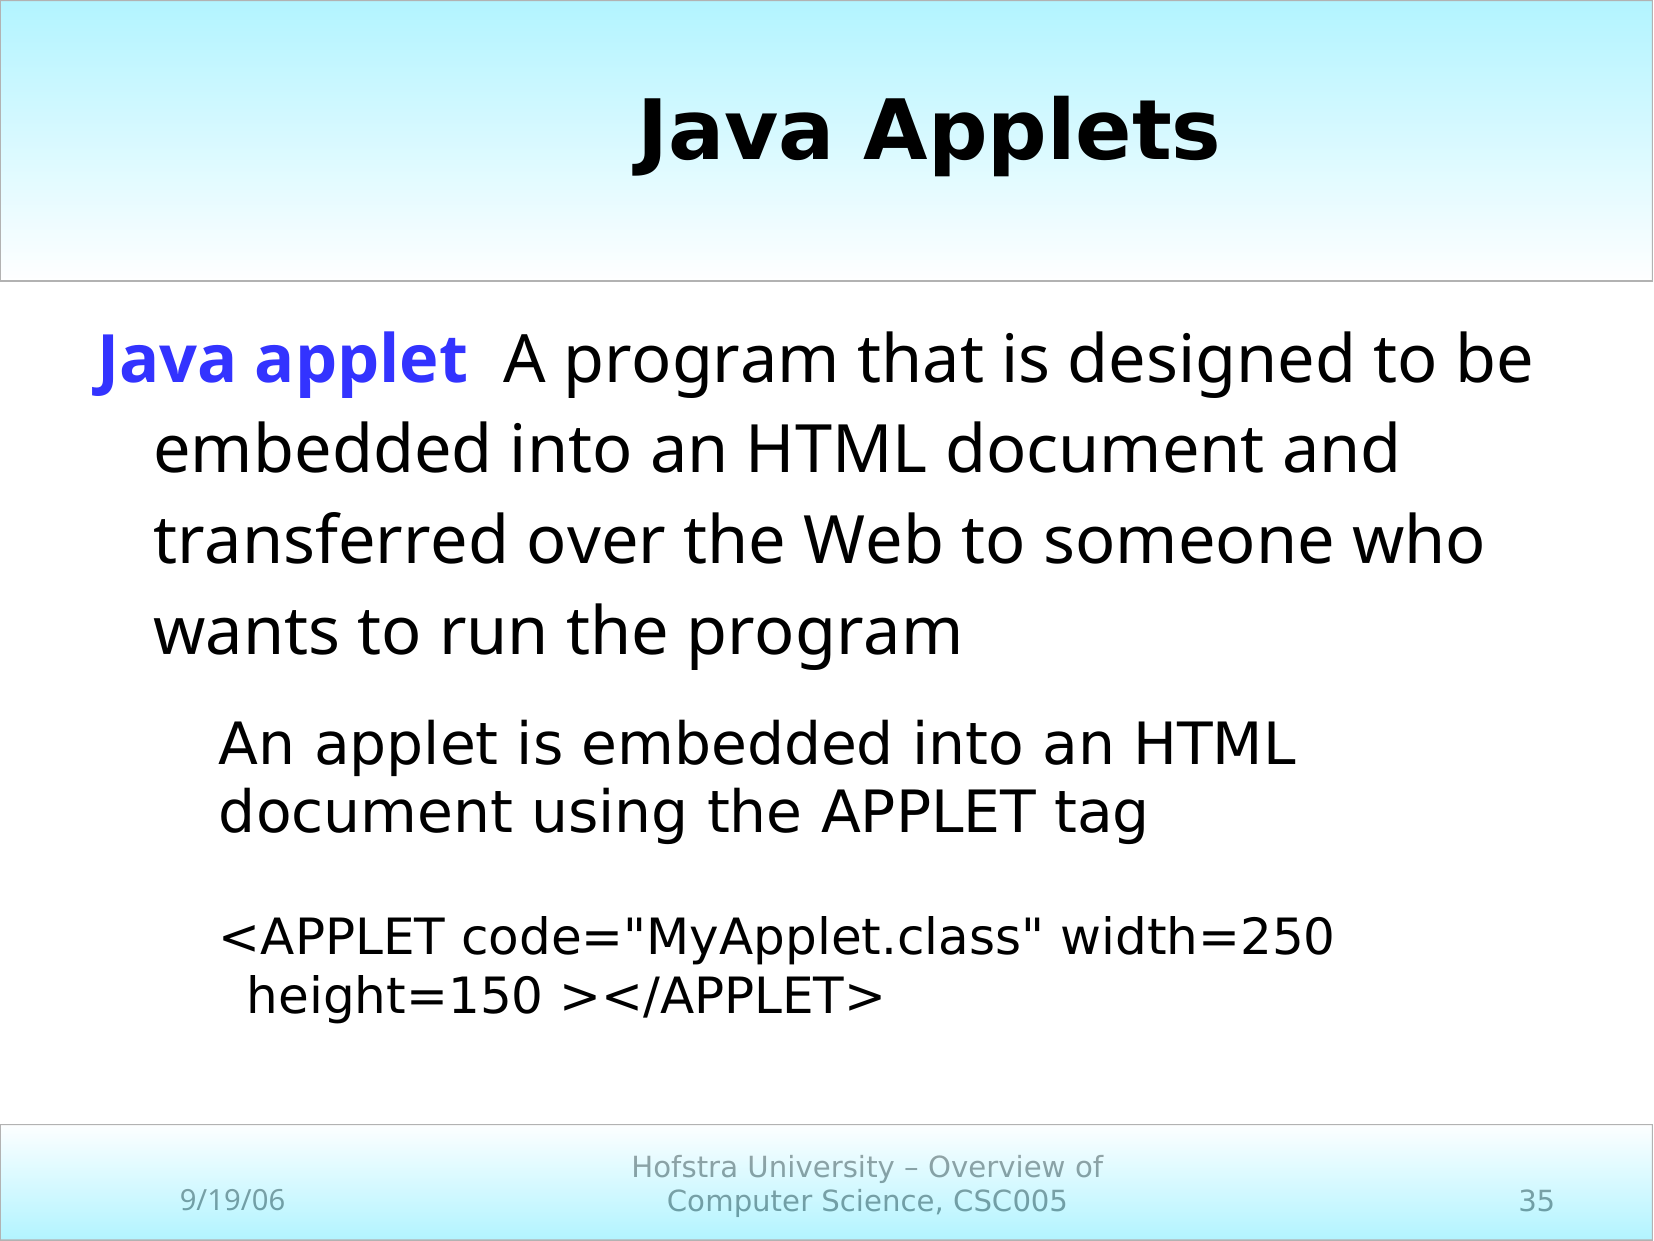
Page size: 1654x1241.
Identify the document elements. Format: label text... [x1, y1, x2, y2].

list Java applet A program that is designed to be embedded into an HTML document and transferred over the Web to someone who wants to run the program An applet is embedded into an HTML document using the APPLET tag <APPLET code="MyApplet.class" width=250 height=150 ></APPLET> [82, 303, 1571, 1157]
title Java Applets [247, 27, 1612, 235]
